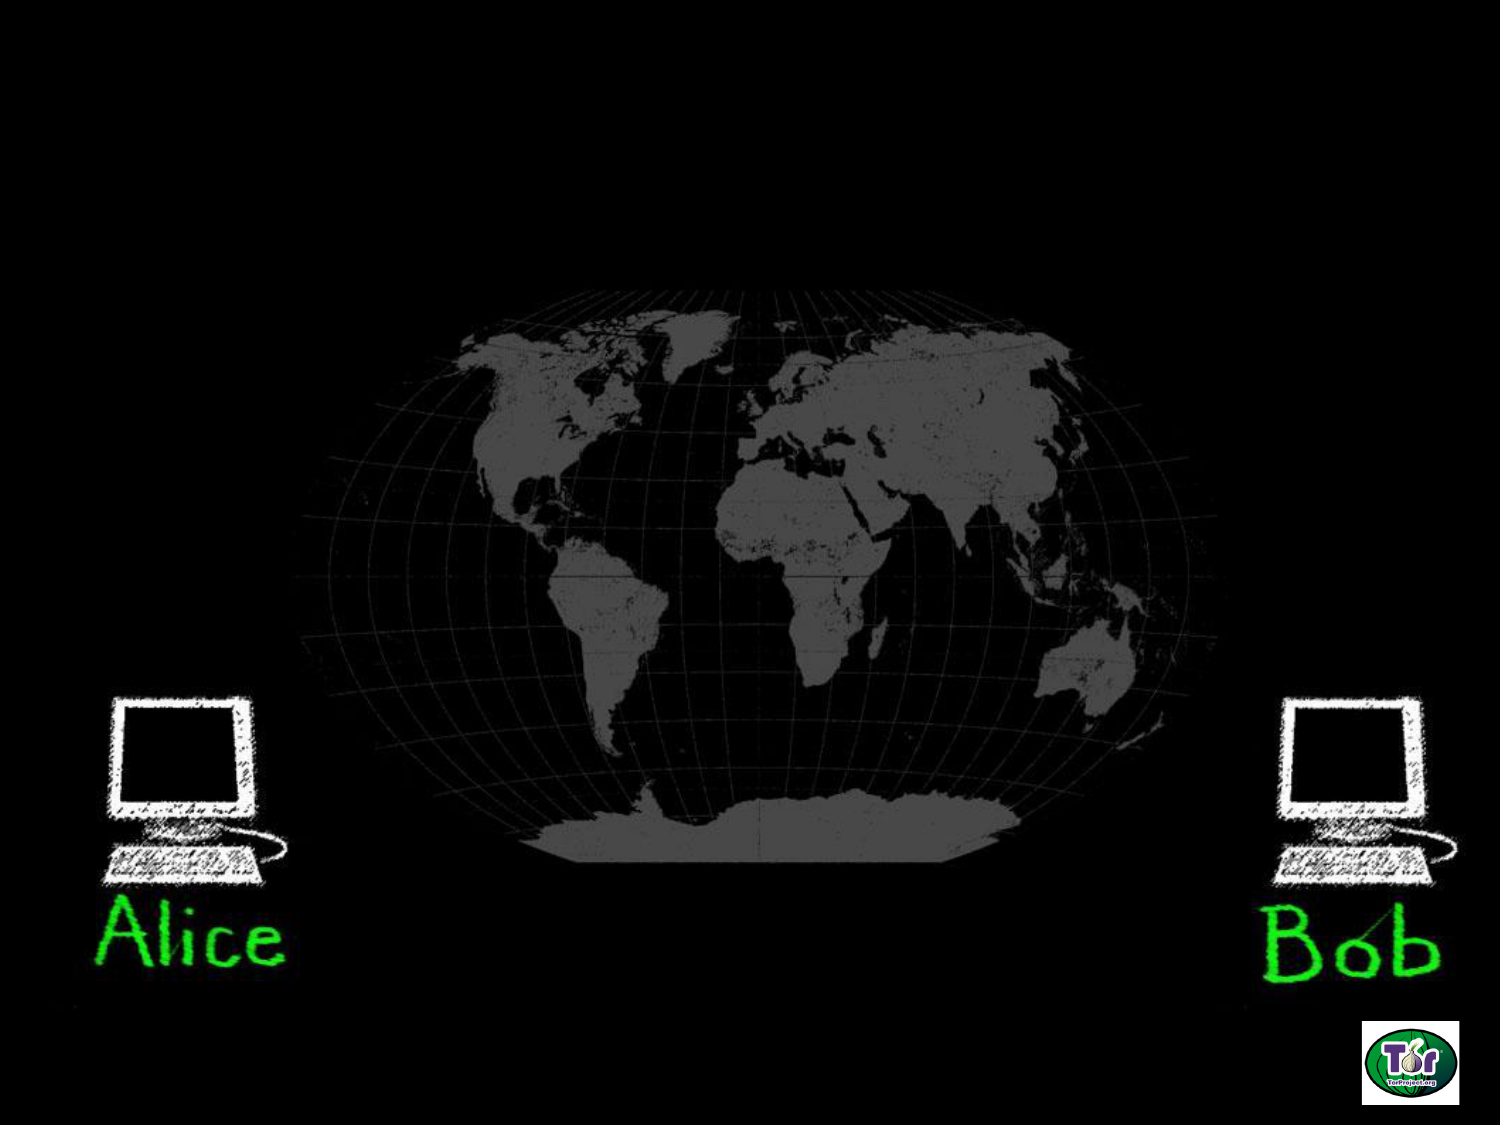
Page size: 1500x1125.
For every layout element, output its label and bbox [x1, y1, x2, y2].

text_box [51, 144, 1467, 1011]
picture [1361, 1021, 1460, 1105]
